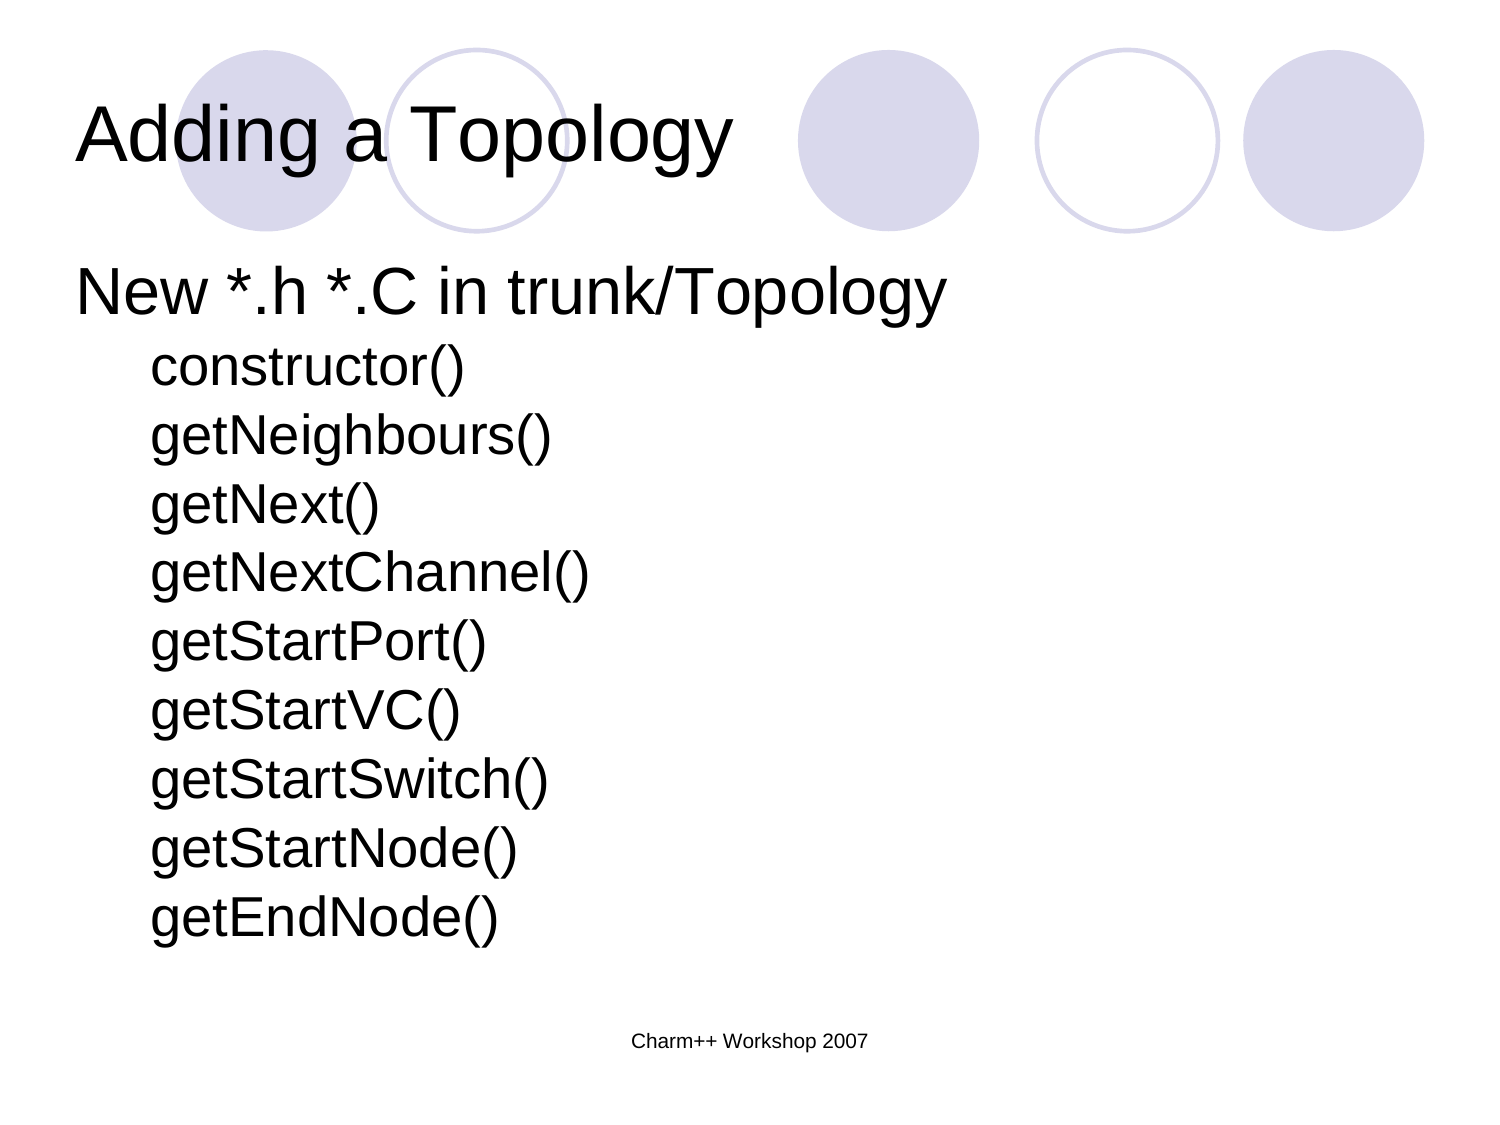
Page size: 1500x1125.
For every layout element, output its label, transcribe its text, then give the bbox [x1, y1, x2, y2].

list New *.h *.C in trunk/Topology constructor() getNeighbours() getNext() getNextChannel() getStartPort() getStartVC() getStartSwitch() getStartNode() getEndNode() [74, 262, 1425, 991]
title Adding a Topology [74, 52, 1425, 225]
